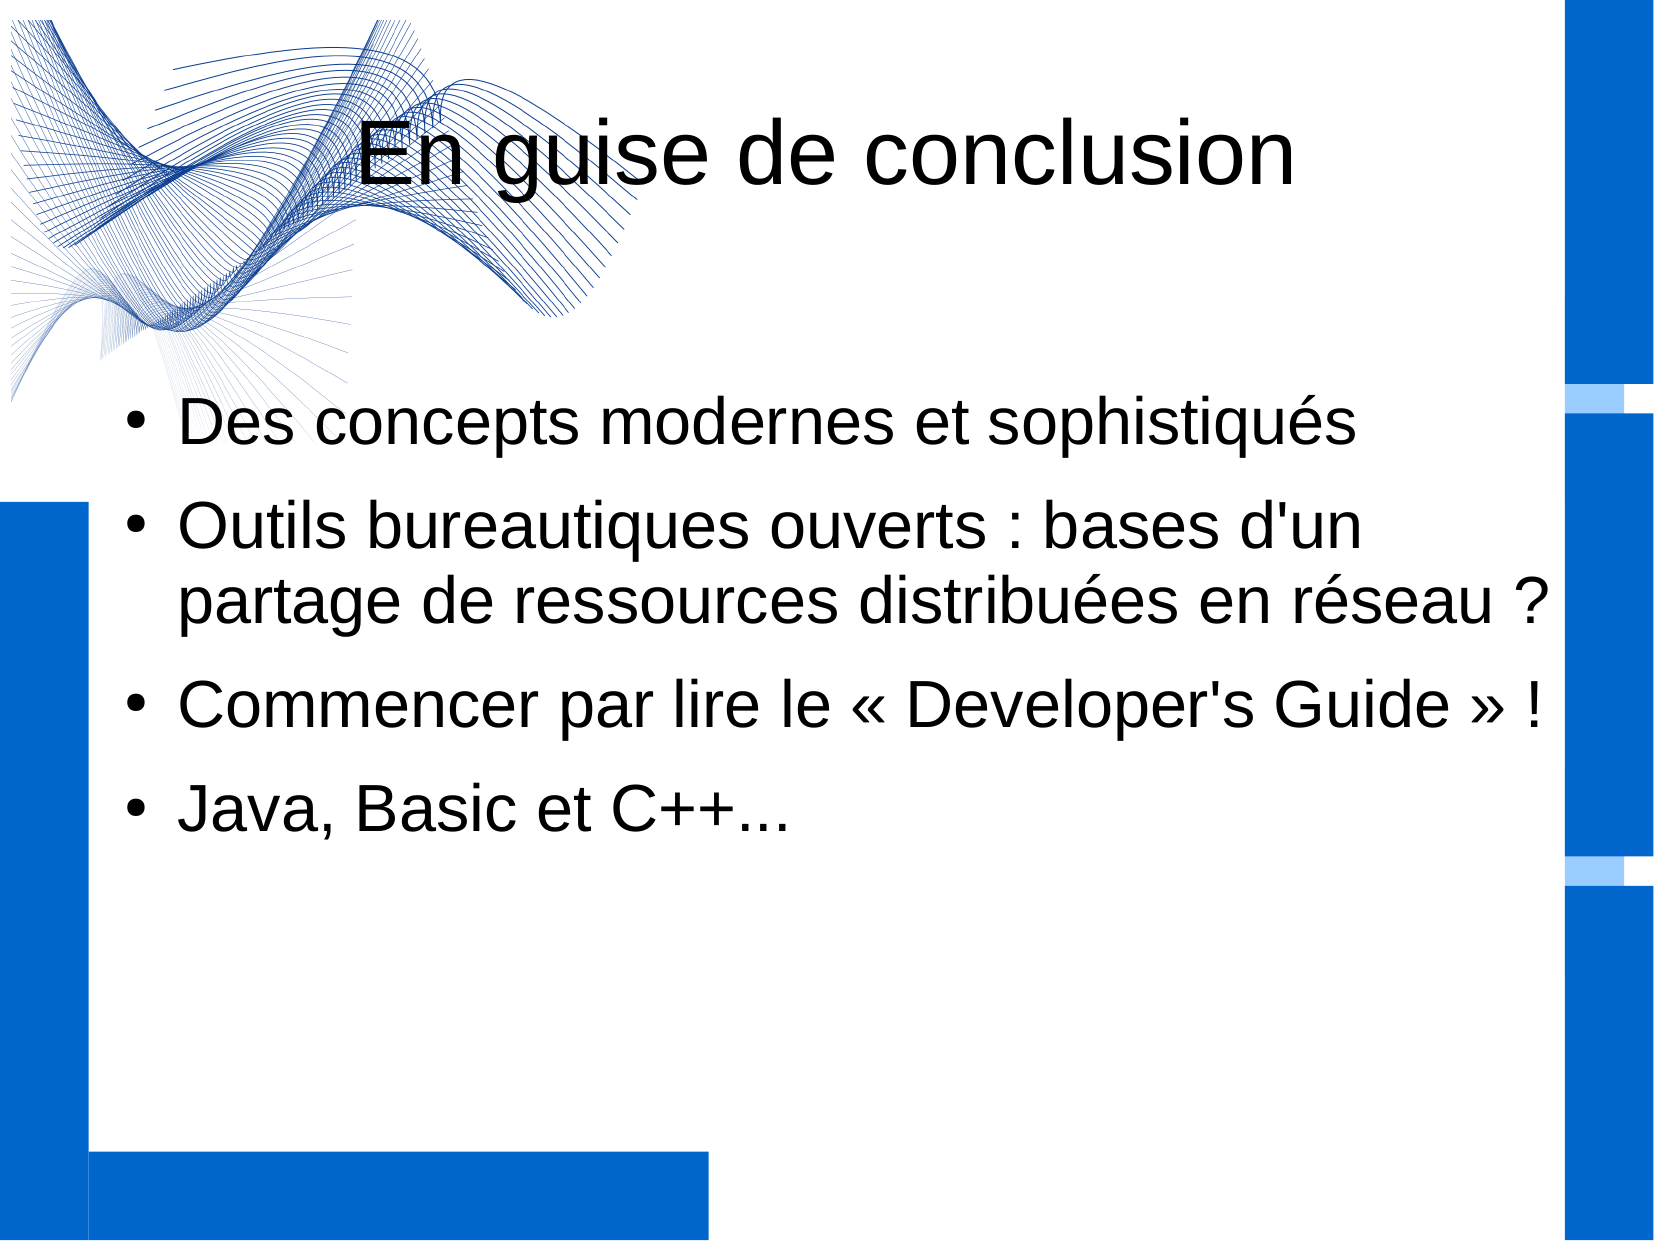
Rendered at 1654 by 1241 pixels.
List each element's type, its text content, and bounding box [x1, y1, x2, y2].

list Des concepts modernes et sophistiqués Outils bureautiques ouverts : bases d'un partage de ressources distribuées en réseau ? Commencer par lire le « Developer's Guide » ! Java, Basic et C++... [106, 383, 1595, 1203]
title En guise de conclusion [82, 49, 1571, 257]
picture [11, 20, 650, 443]
text_box [0, 501, 709, 1241]
text_box [1564, 0, 1654, 1241]
